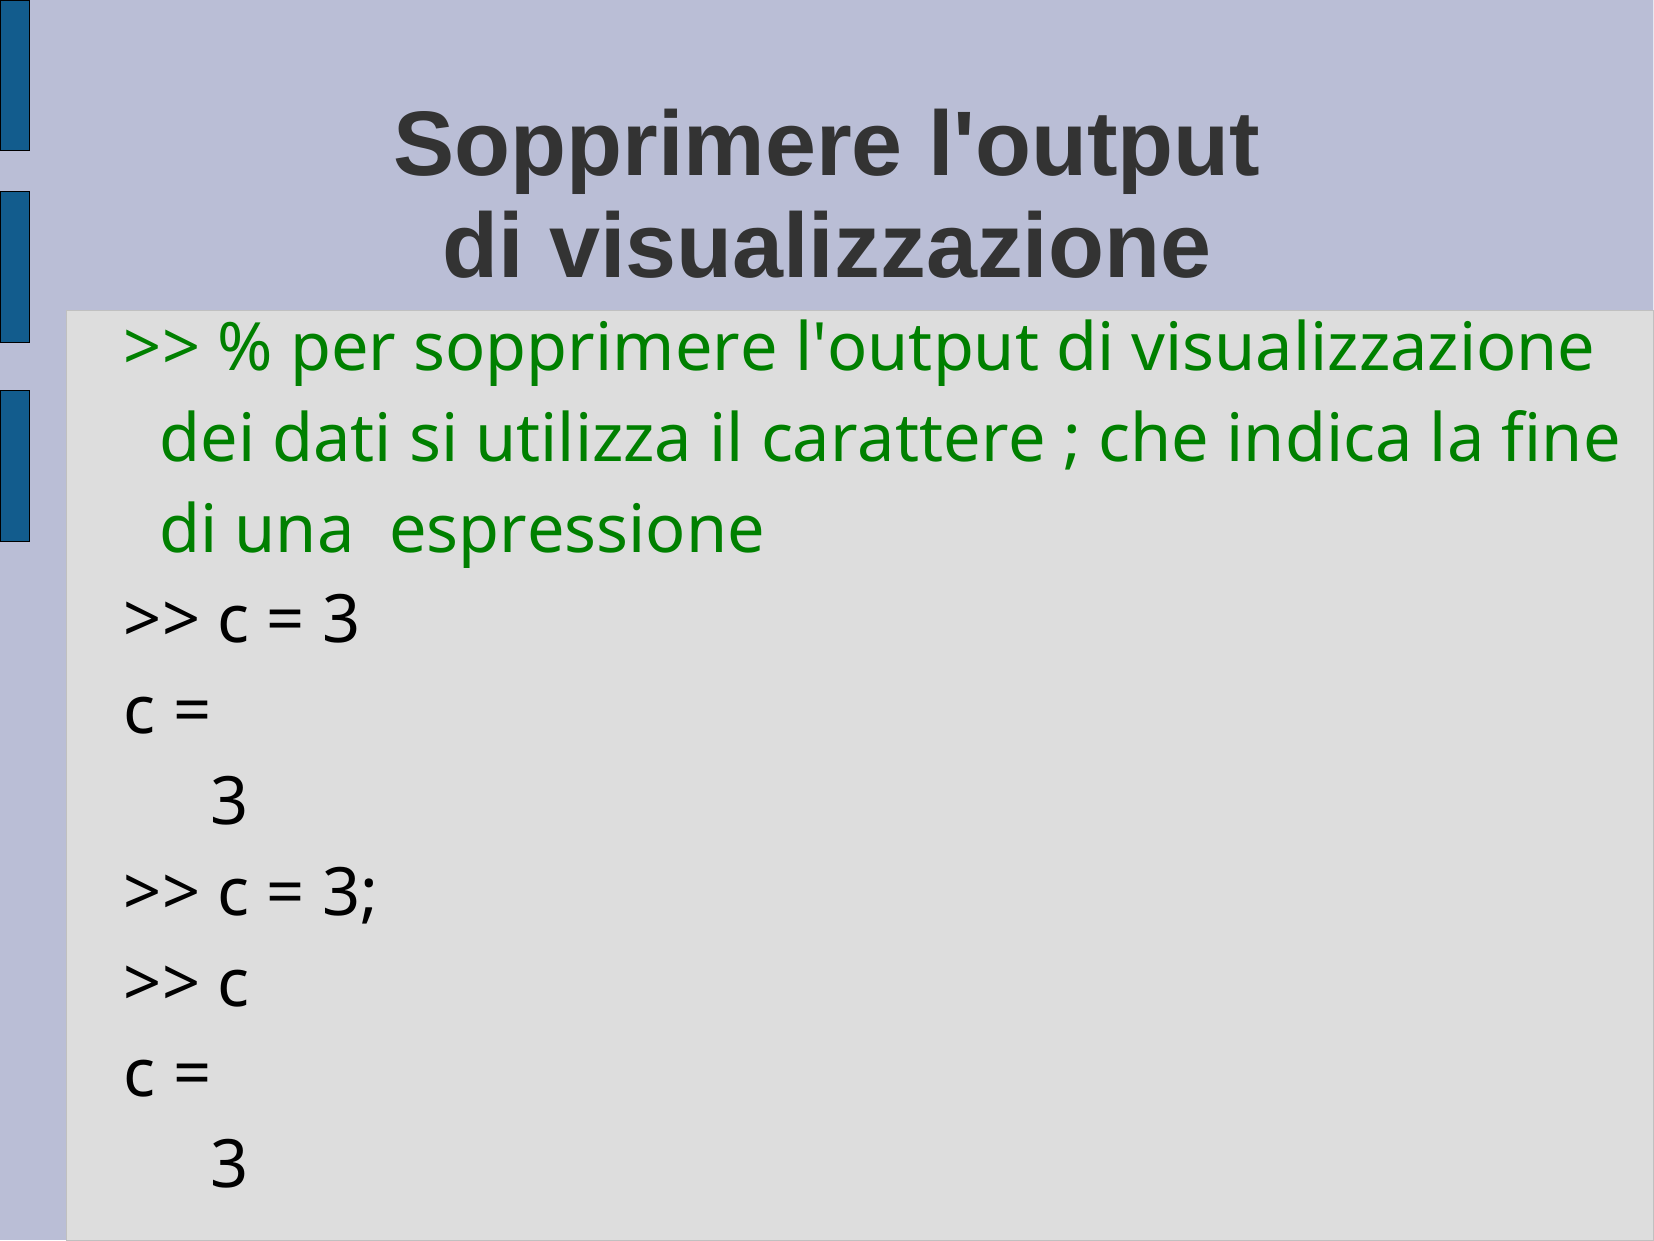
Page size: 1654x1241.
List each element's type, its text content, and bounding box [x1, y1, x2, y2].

subtitle >> % per sopprimere l'output di visualizzazione dei dati si utilizza il carattere ; che indica la fine di una espressione >> c = 3 c = 3 >> c = 3; >> c c = 3 [88, 307, 1625, 1199]
title Sopprimere l'output di visualizzazione [121, 92, 1534, 298]
